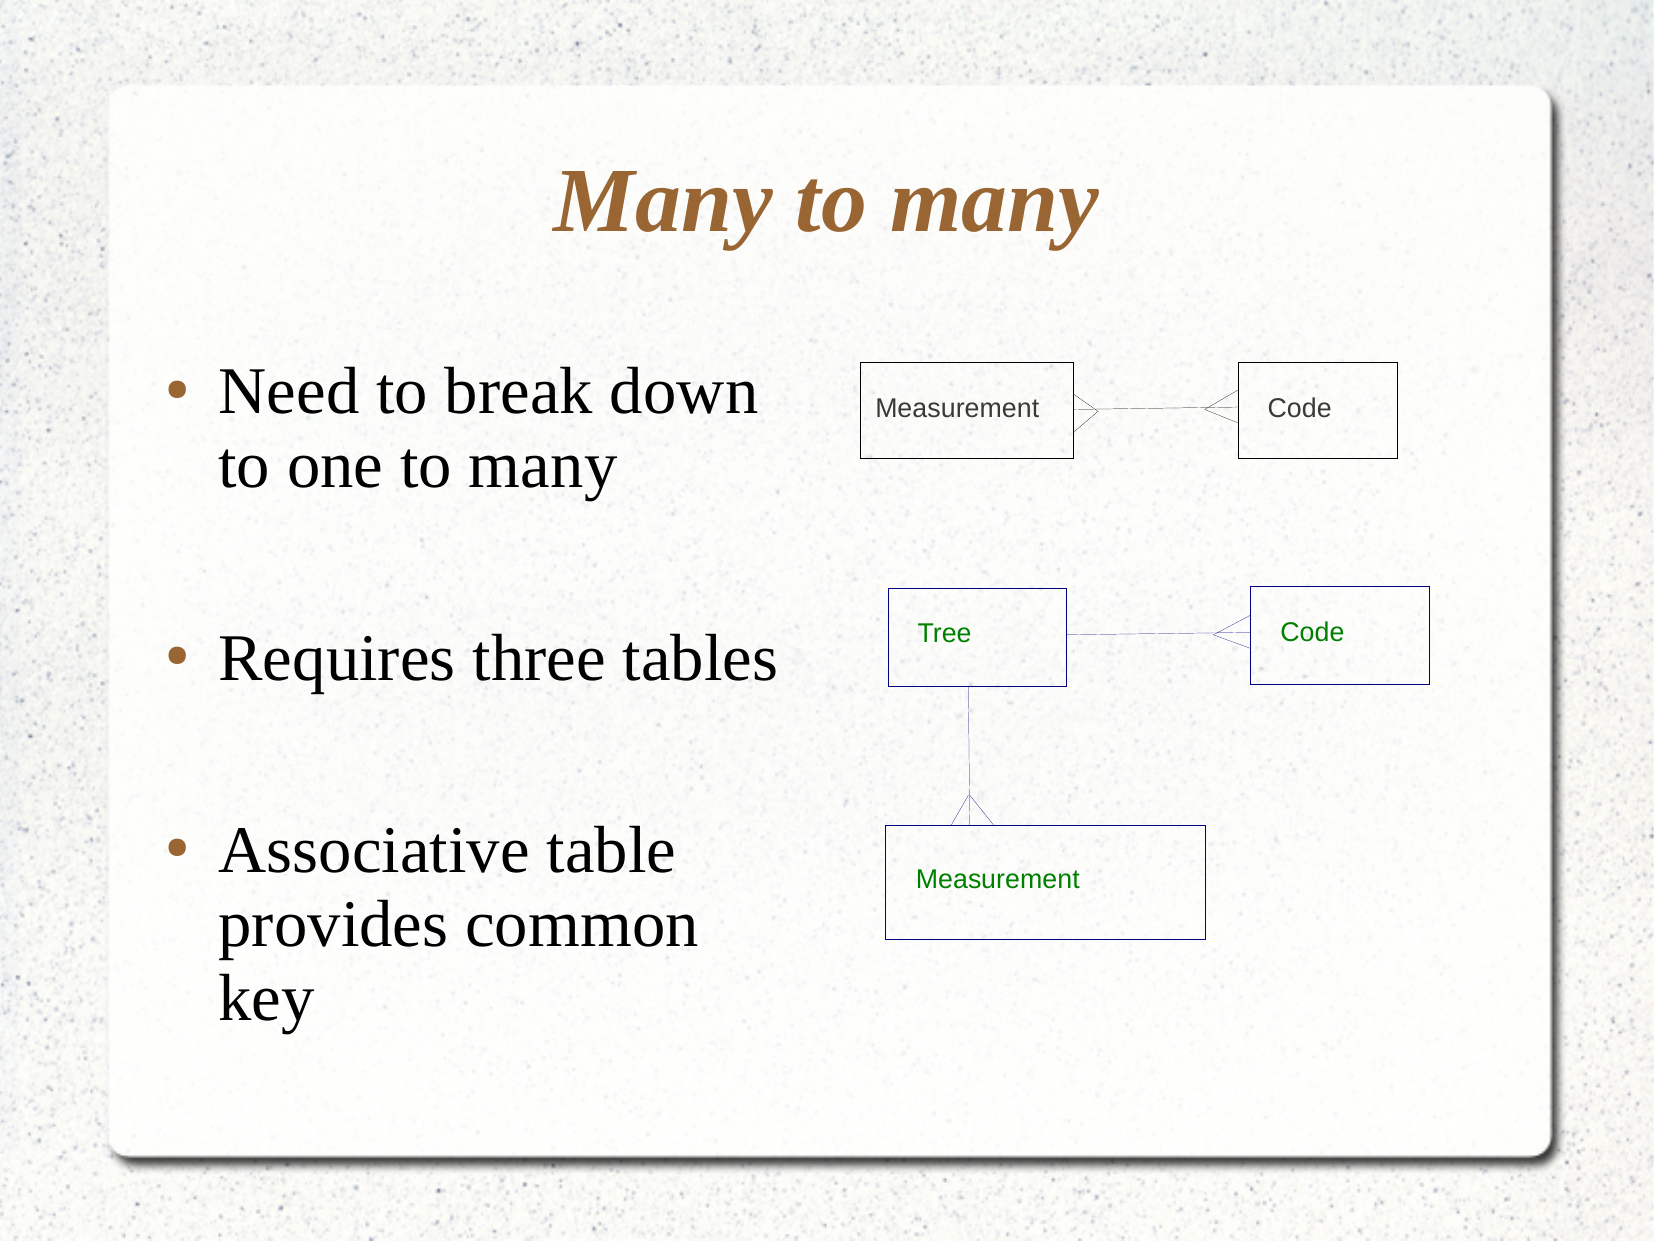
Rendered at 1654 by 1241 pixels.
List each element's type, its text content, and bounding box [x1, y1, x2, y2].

picture [0, 0, 1654, 1241]
list Need to break down to one to many Requires three tables Associative table provides common key [147, 354, 811, 1173]
chart [797, 265, 1507, 1156]
title Many to many [118, 96, 1536, 304]
